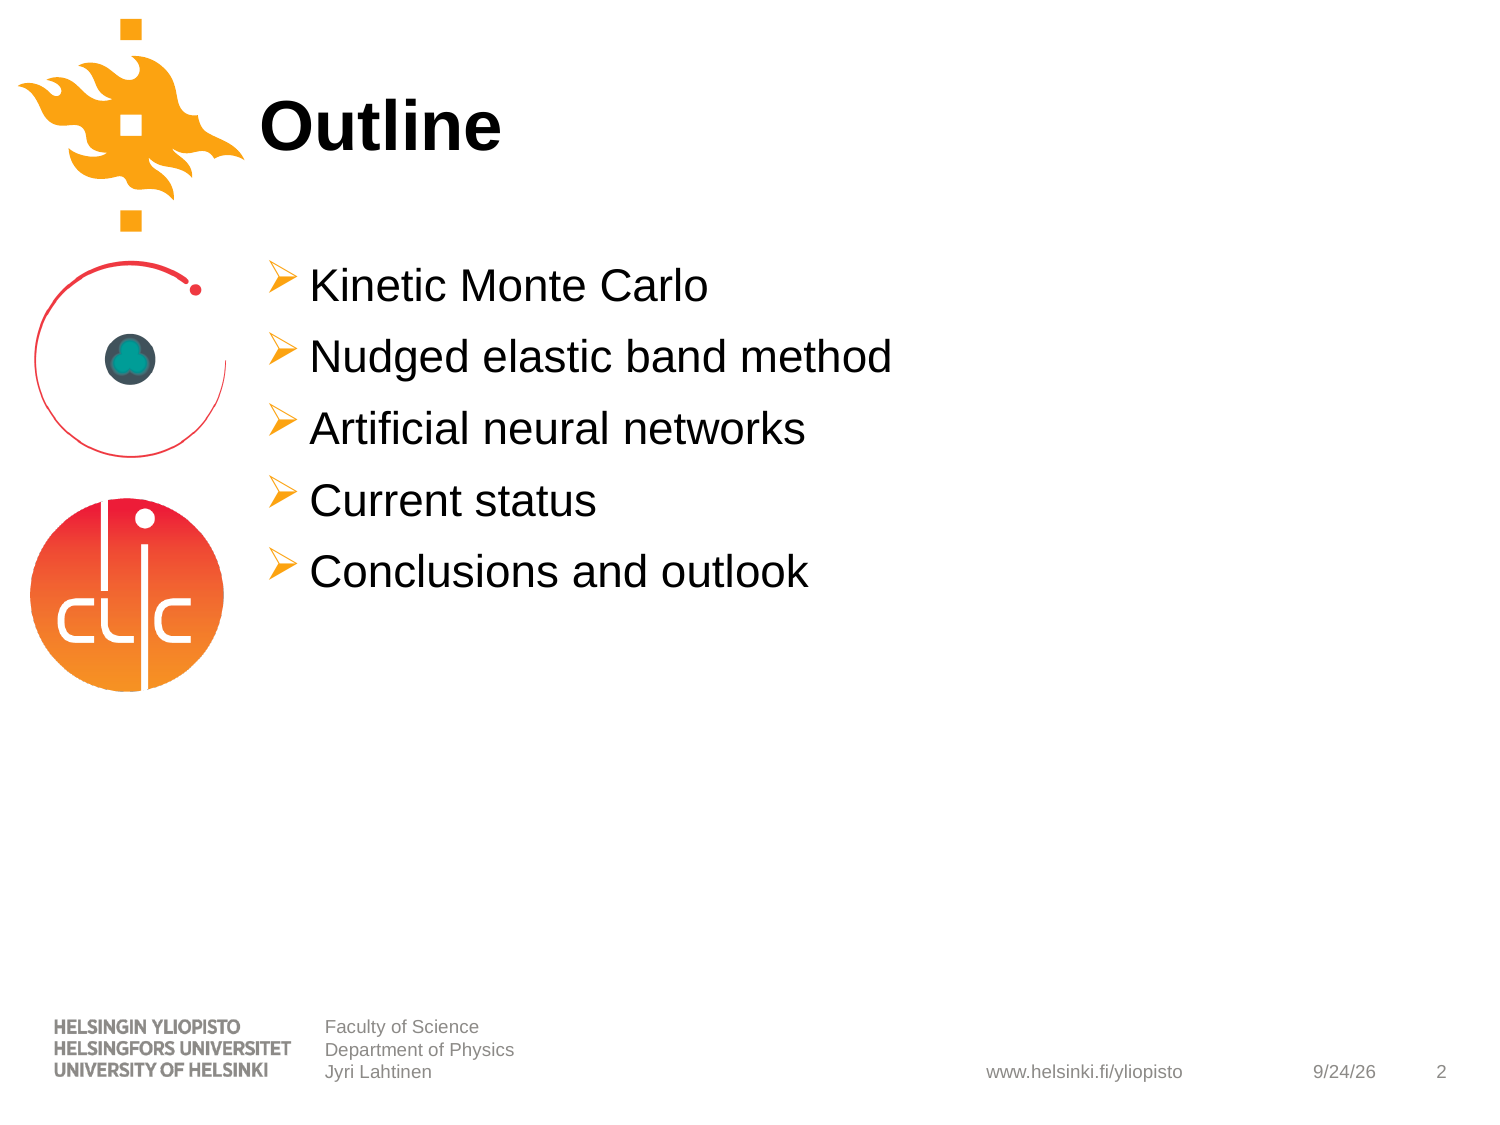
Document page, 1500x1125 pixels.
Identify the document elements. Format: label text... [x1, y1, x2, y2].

picture [0, 255, 272, 740]
slide_number <number> [1376, 1011, 1447, 1083]
title Outline [259, 30, 1447, 214]
list Kinetic Monte Carlo Nudged elastic band method Artificial neural networks Current status Conclusions and outlook [265, 255, 1447, 988]
slide_number 10/18/17 [1230, 1011, 1376, 1083]
footer Faculty of Science Department of Physics Jyri Lahtinen [324, 1011, 750, 1083]
picture [53, 1017, 292, 1079]
